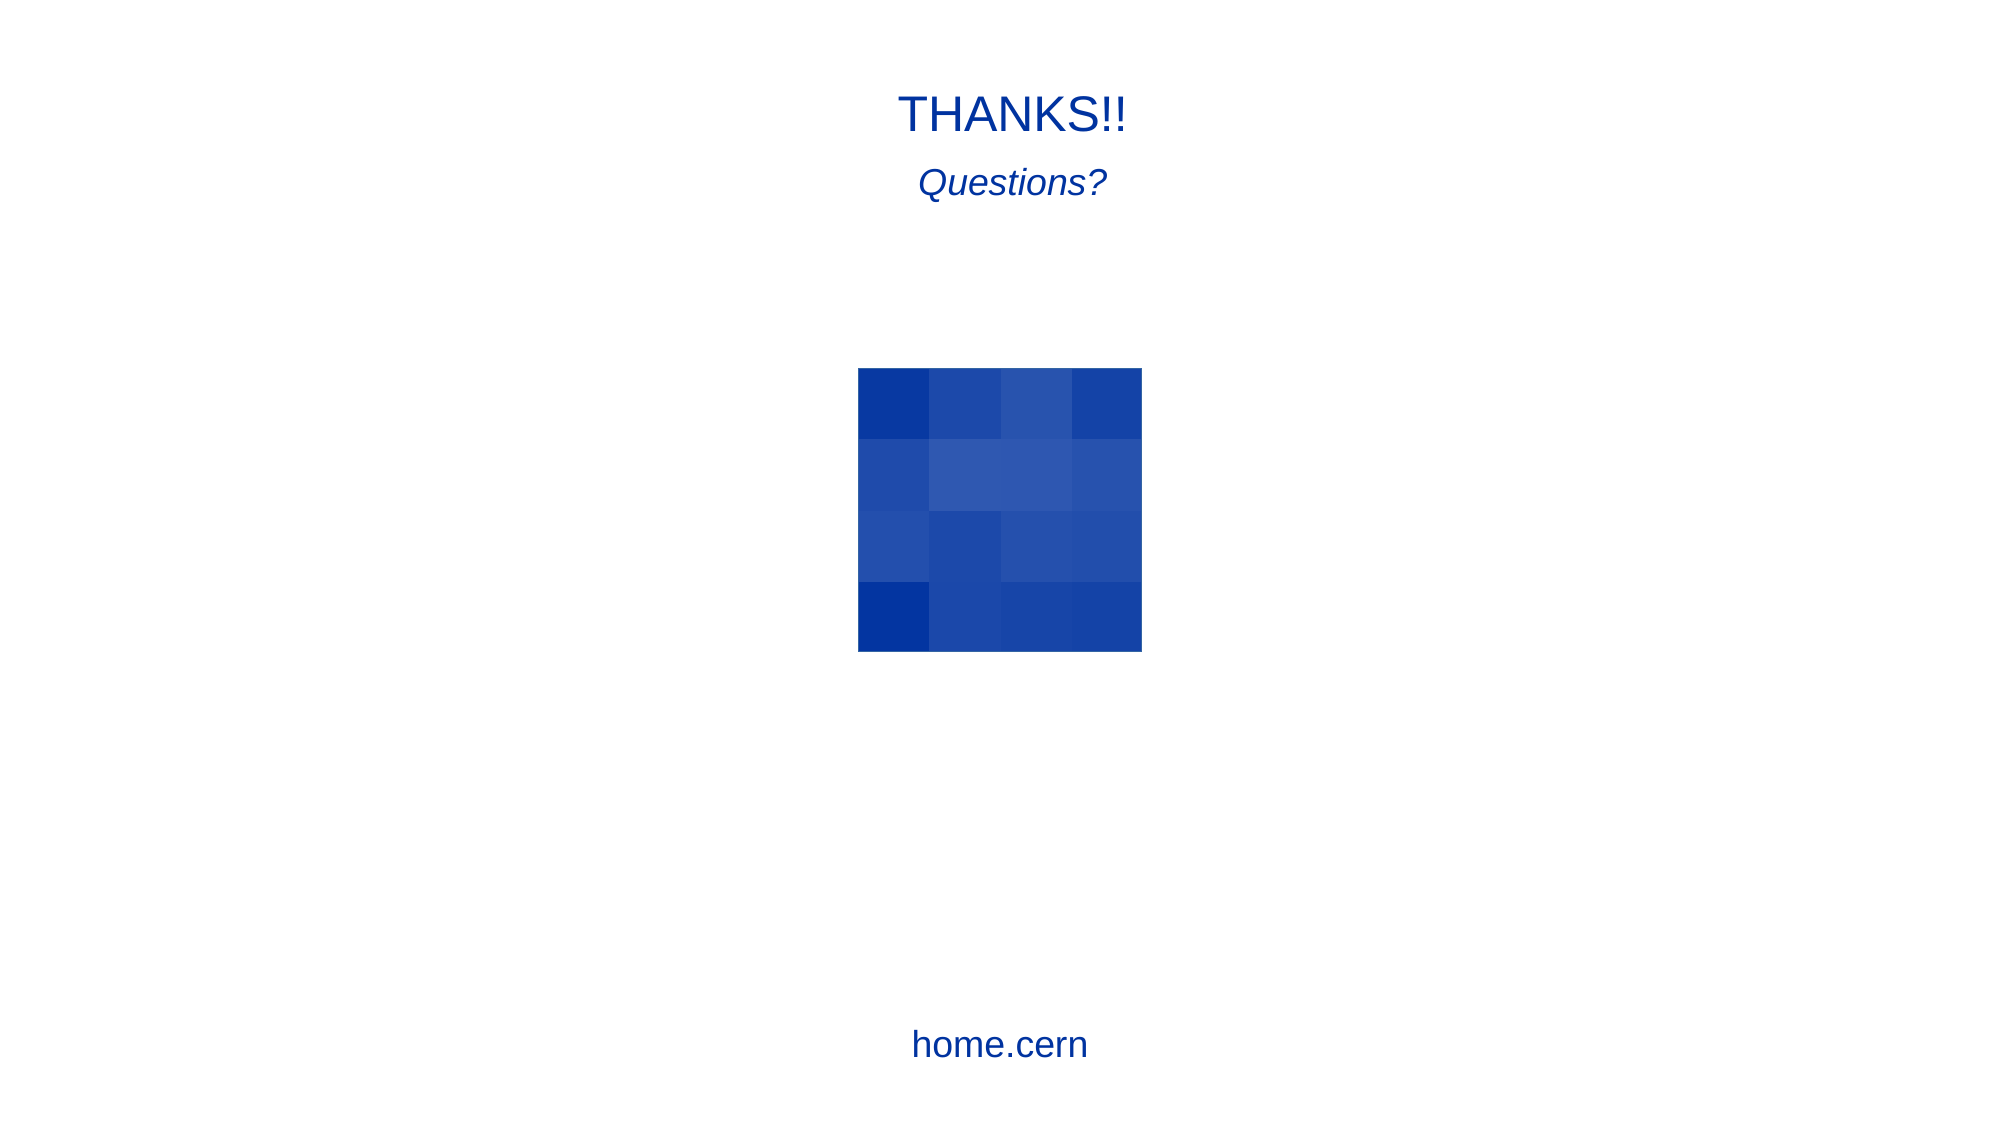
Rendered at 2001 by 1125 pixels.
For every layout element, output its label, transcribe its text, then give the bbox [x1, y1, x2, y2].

text_box Questions? [686, 153, 1340, 214]
text_box THANKS!! [686, 78, 1340, 153]
